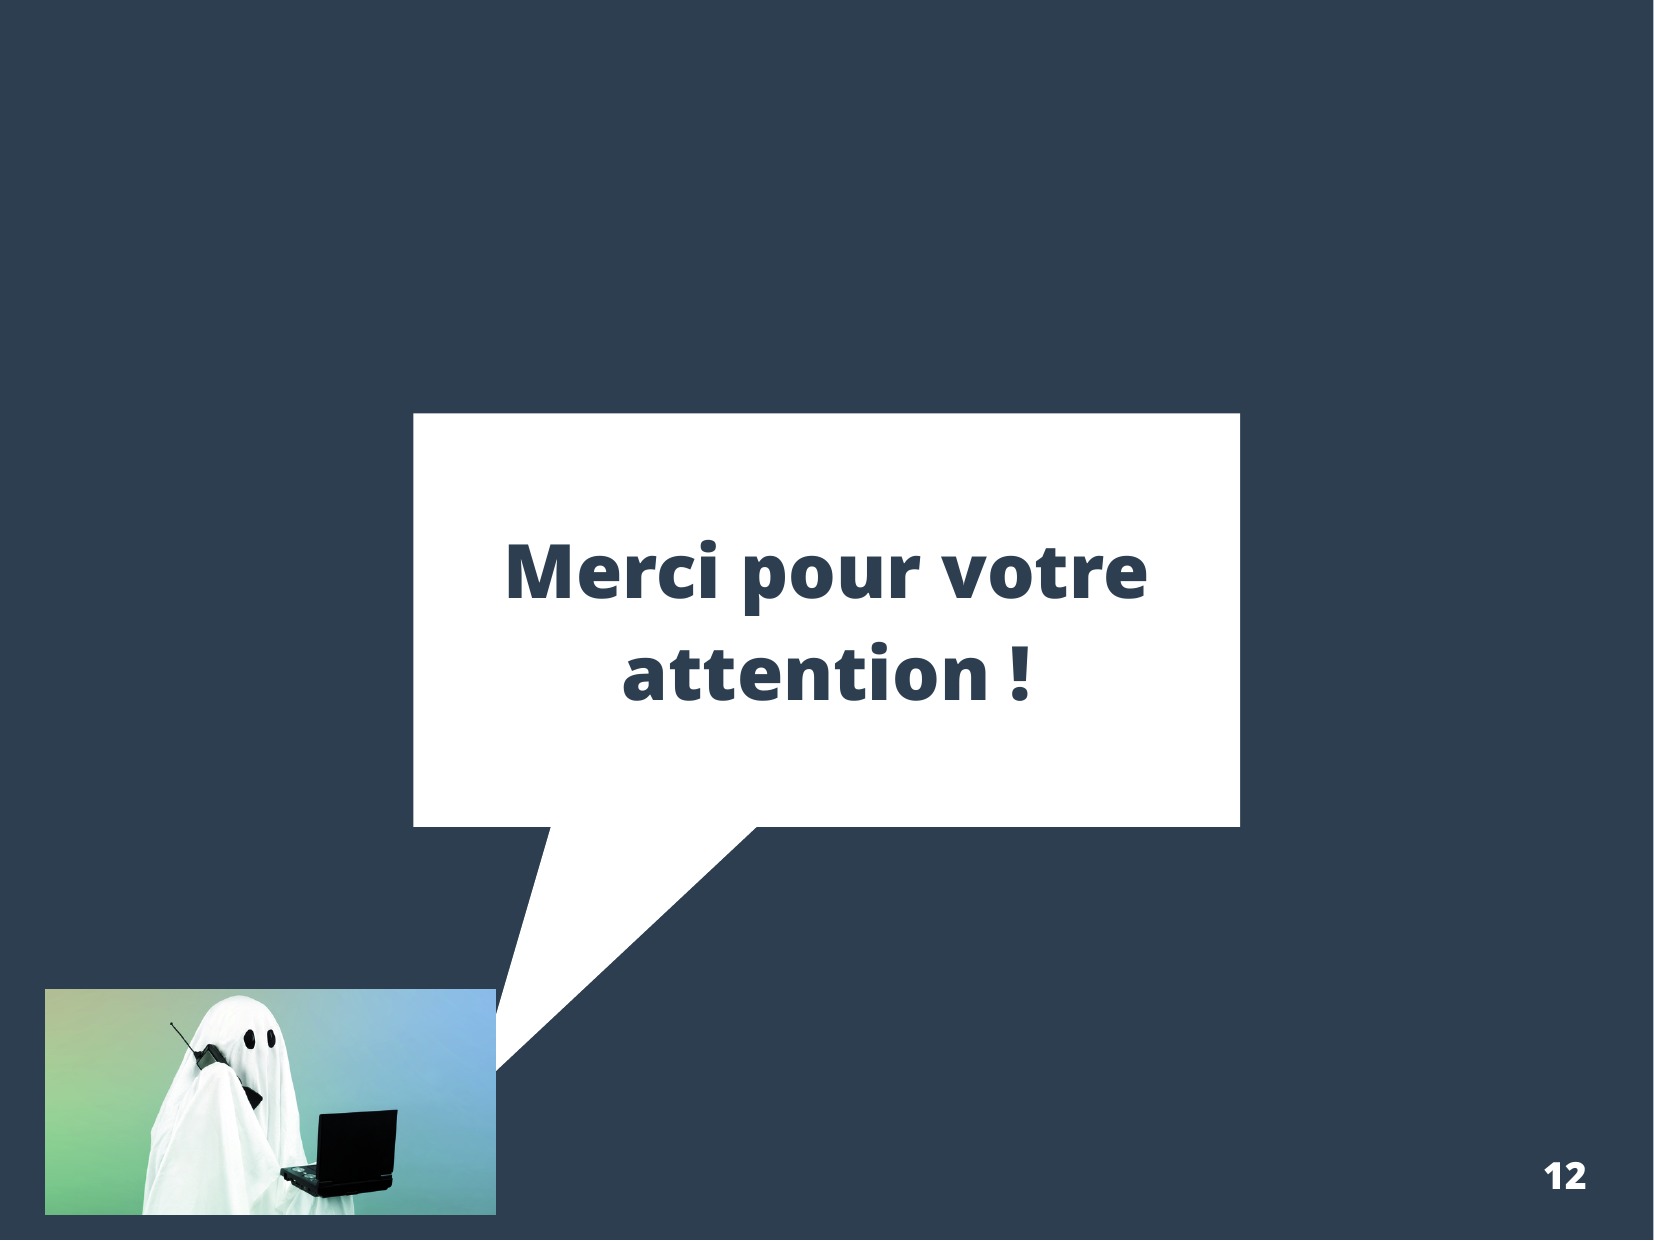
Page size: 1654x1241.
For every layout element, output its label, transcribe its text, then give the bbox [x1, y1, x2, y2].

picture [45, 989, 496, 1216]
title Merci pour votre attention ! [442, 442, 1211, 798]
